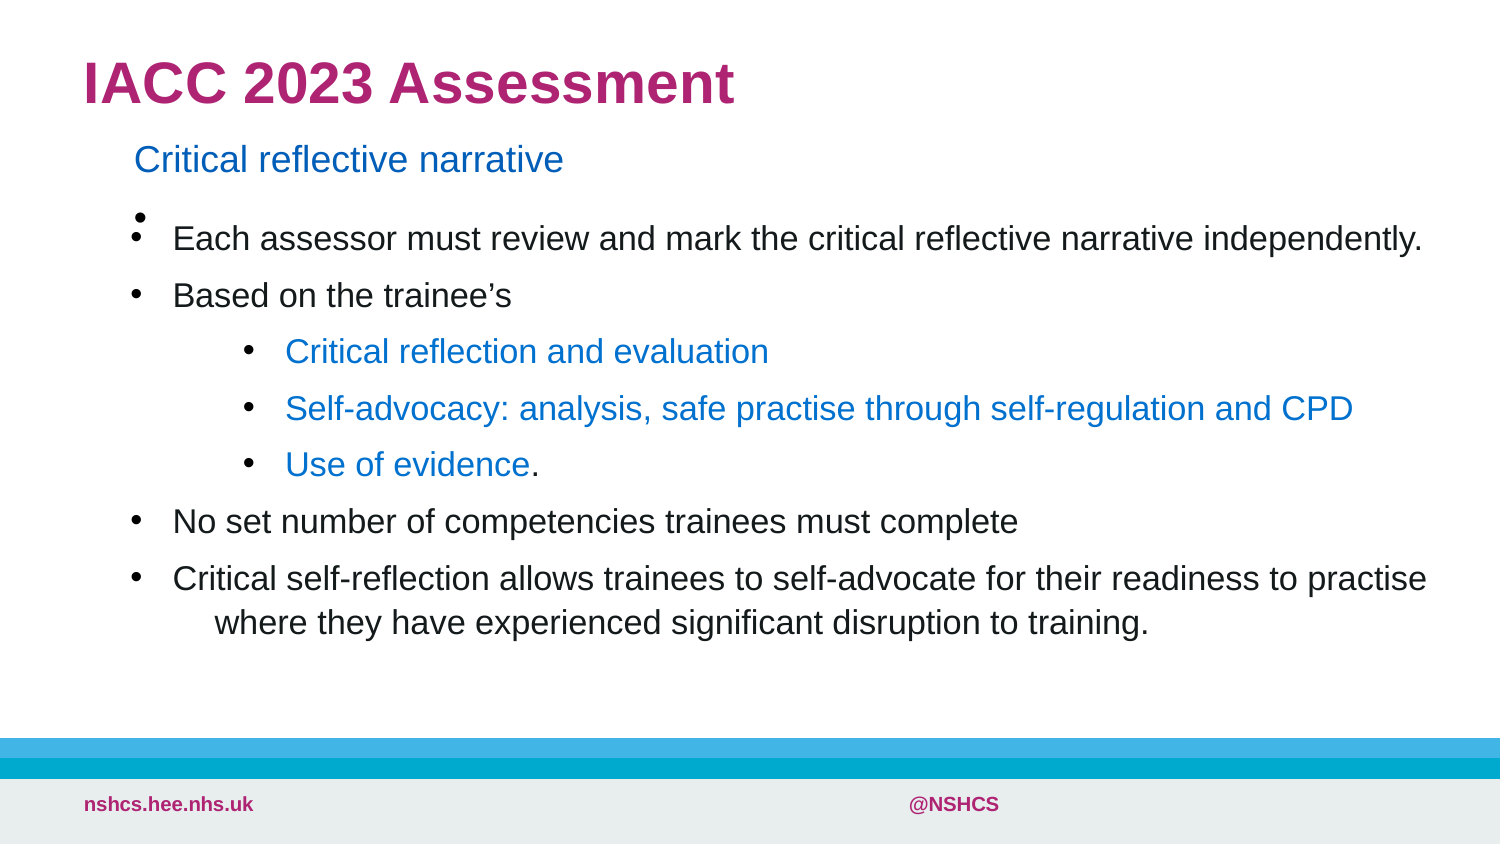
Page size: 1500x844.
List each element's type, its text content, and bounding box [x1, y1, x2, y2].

subtitle Critical reflective narrative [119, 132, 1302, 207]
title IACC 2023 Assessment [119, 48, 1282, 132]
text_box Each assessor must review and mark the critical reflective narrative independently. Based on the trainee’s Critical reflection and evaluation Self-advocacy: analysis, safe practise through self-regulation and CPD Use of evidence. No set number of competencies trainees must complete Critical self-reflection allows trainees to self-advocate for their readiness to practise where they have experienced significant disruption to training. [119, 207, 1483, 649]
